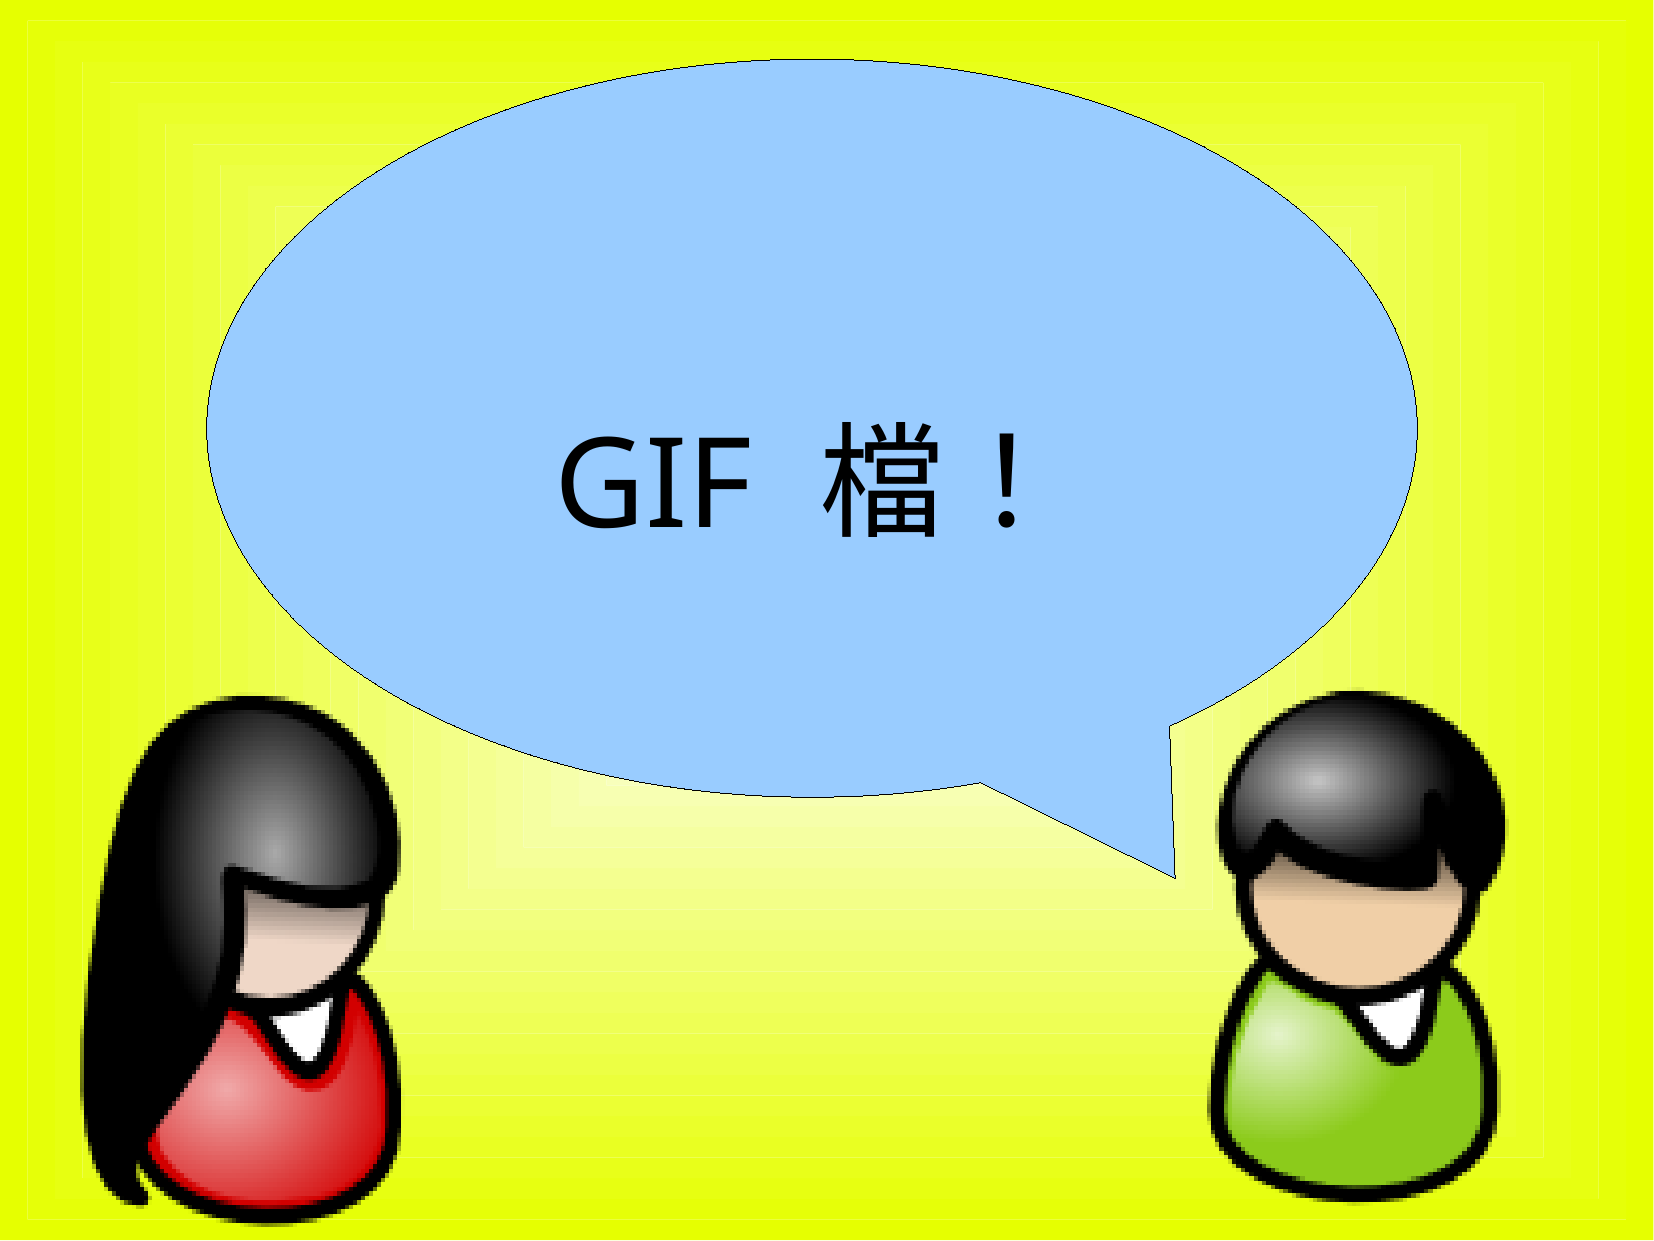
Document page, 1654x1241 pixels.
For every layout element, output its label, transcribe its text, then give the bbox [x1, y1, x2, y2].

picture [0, 679, 502, 1241]
picture [1092, 679, 1625, 1211]
text_box GIF 檔！ [206, 59, 1418, 879]
